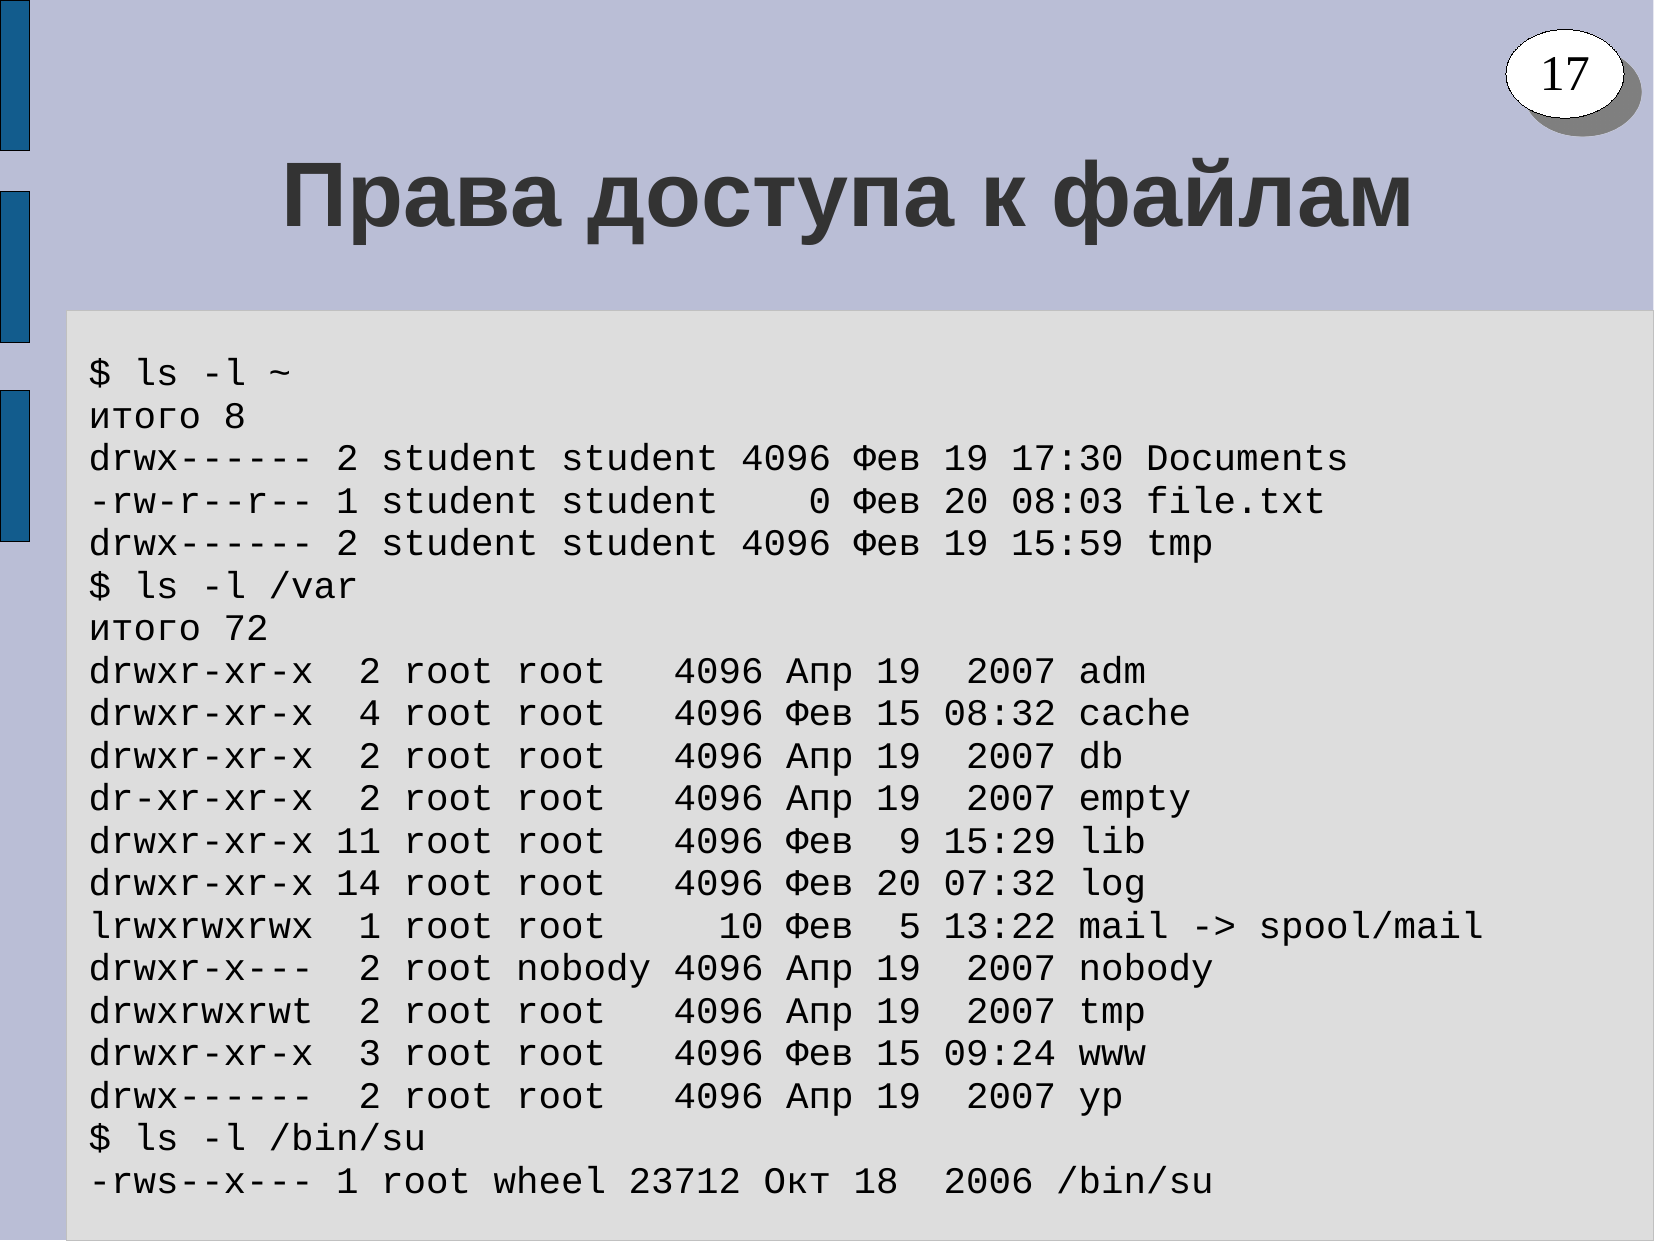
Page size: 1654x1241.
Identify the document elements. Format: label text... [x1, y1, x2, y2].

text_box 17 [1505, 29, 1625, 119]
title Права доступа к файлам [121, 91, 1534, 299]
text_box $ ls -l ~ итого 8 drwx------ 2 student student 4096 Фев 19 17:30 Documents -rw-r--r-- 1 student student 0 Фев 20 08:03 file.txt drwx------ 2 student student 4096 Фев 19 15:59 tmp $ ls -l /var итого 72 drwxr-xr-x 2 root root 4096 Апр 19 2007 adm drwxr-xr-x 4 root root 4096 Фев 15 08:32 cache drwxr-xr-x 2 root root 4096 Апр 19 2007 db dr-xr-xr-x 2 root root 4096 Апр 19 2007 empty drwxr-xr-x 11 root root 4096 Фев 9 15:29 lib drwxr-xr-x 14 root root 4096 Фев 20 07:32 log lrwxrwxrwx 1 root root 10 Фев 5 13:22 mail -> spool/mail drwxr-x--- 2 root nobody 4096 Апр 19 2007 nobody drwxrwxrwt 2 root root 4096 Апр 19 2007 tmp drwxr-xr-x 3 root root 4096 Фев 15 09:24 www drwx------ 2 root root 4096 Апр 19 2007 yp $ ls -l /bin/su -rws--x--- 1 root wheel 23712 Окт 18 2006 /bin/su [88, 354, 1484, 1205]
